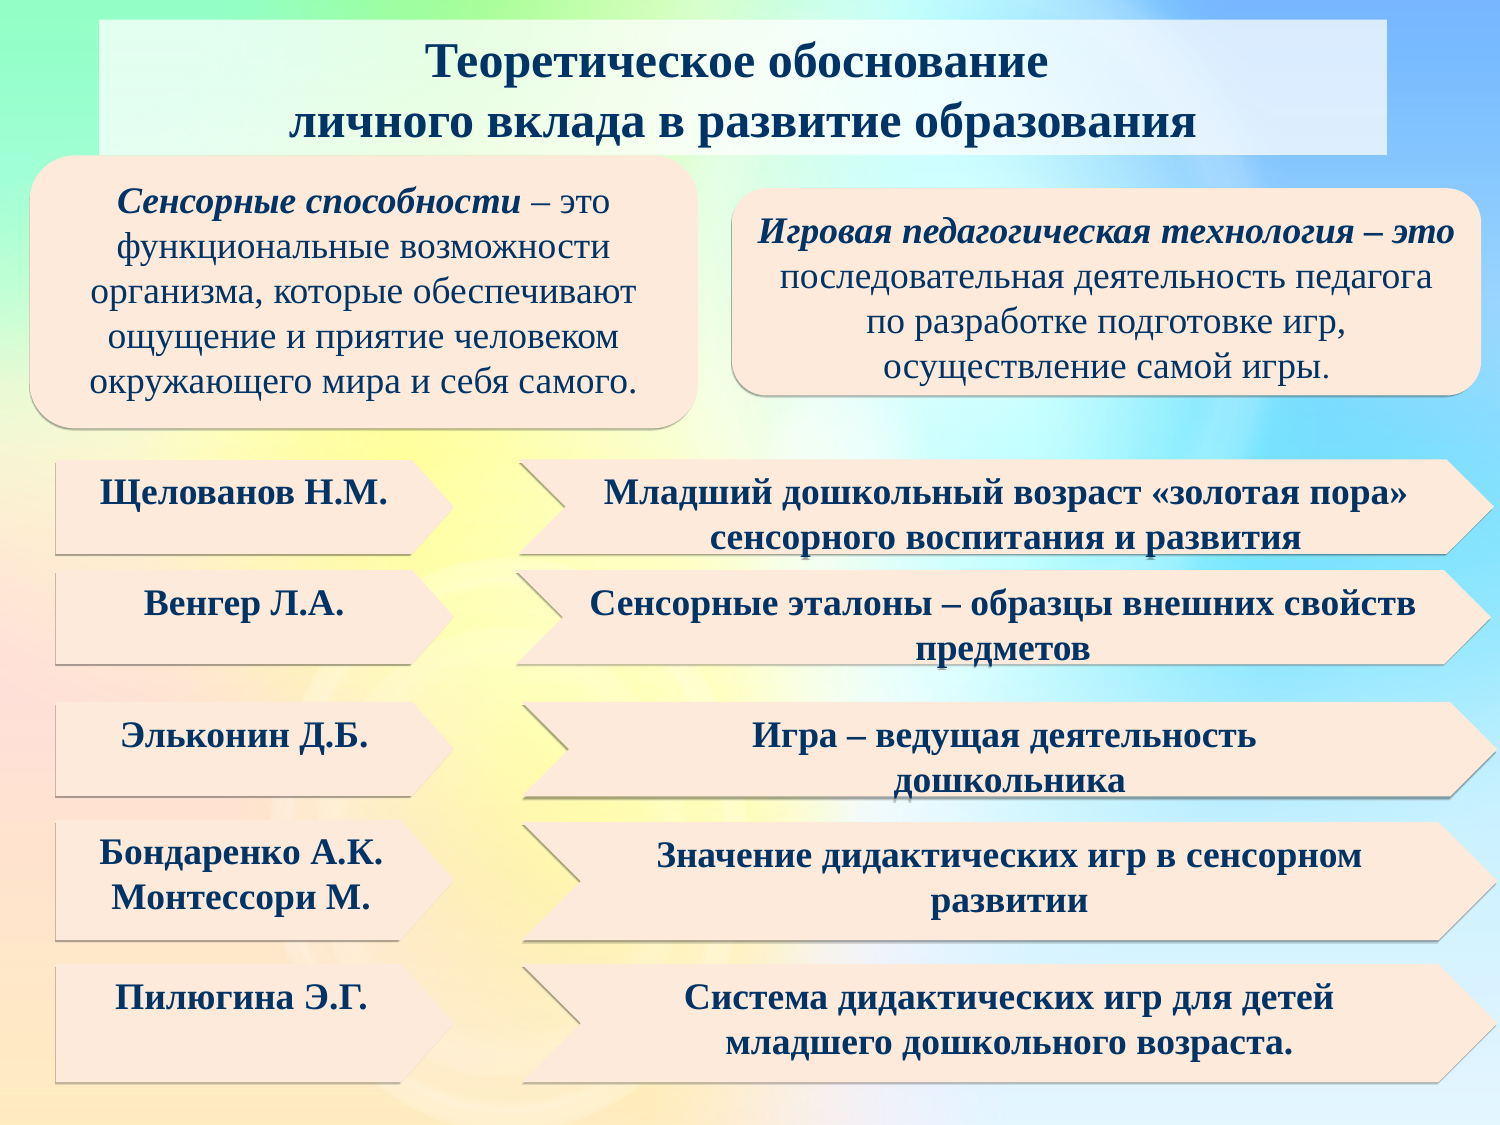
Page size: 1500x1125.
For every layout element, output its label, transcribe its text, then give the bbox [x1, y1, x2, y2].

text_box Система дидактических игр для детей младшего дошкольного возраста. [521, 964, 1498, 1083]
text_box Младший дошкольный возраст «золотая пора» сенсорного воспитания и развития [518, 459, 1494, 554]
text_box Теоретическое обоснование личного вклада в развитие образования [99, 20, 1387, 155]
text_box Пилюгина Э.Г. [55, 964, 455, 1083]
text_box Игровая педагогическая технология – это последовательная деятельность педагога по разработке подготовке игр, осуществление самой игры. [731, 188, 1482, 396]
text_box Щелованов Н.М. [55, 460, 455, 554]
text_box Бондаренко А.К. Монтессори М. [55, 819, 455, 941]
text_box Сенсорные способности – это функциональные возможности организма, которые обеспечивают ощущение и приятие человеком окружающего мира и себя самого. [29, 155, 699, 429]
text_box Венгер Л.А. [55, 570, 455, 664]
text_box Значение дидактических игр в сенсорном развитии [521, 822, 1498, 941]
text_box Эльконин Д.Б. [55, 701, 455, 796]
text_box Игра – ведущая деятельность дошкольника [521, 701, 1498, 797]
text_box Сенсорные эталоны – образцы внешних свойств предметов [515, 570, 1492, 665]
